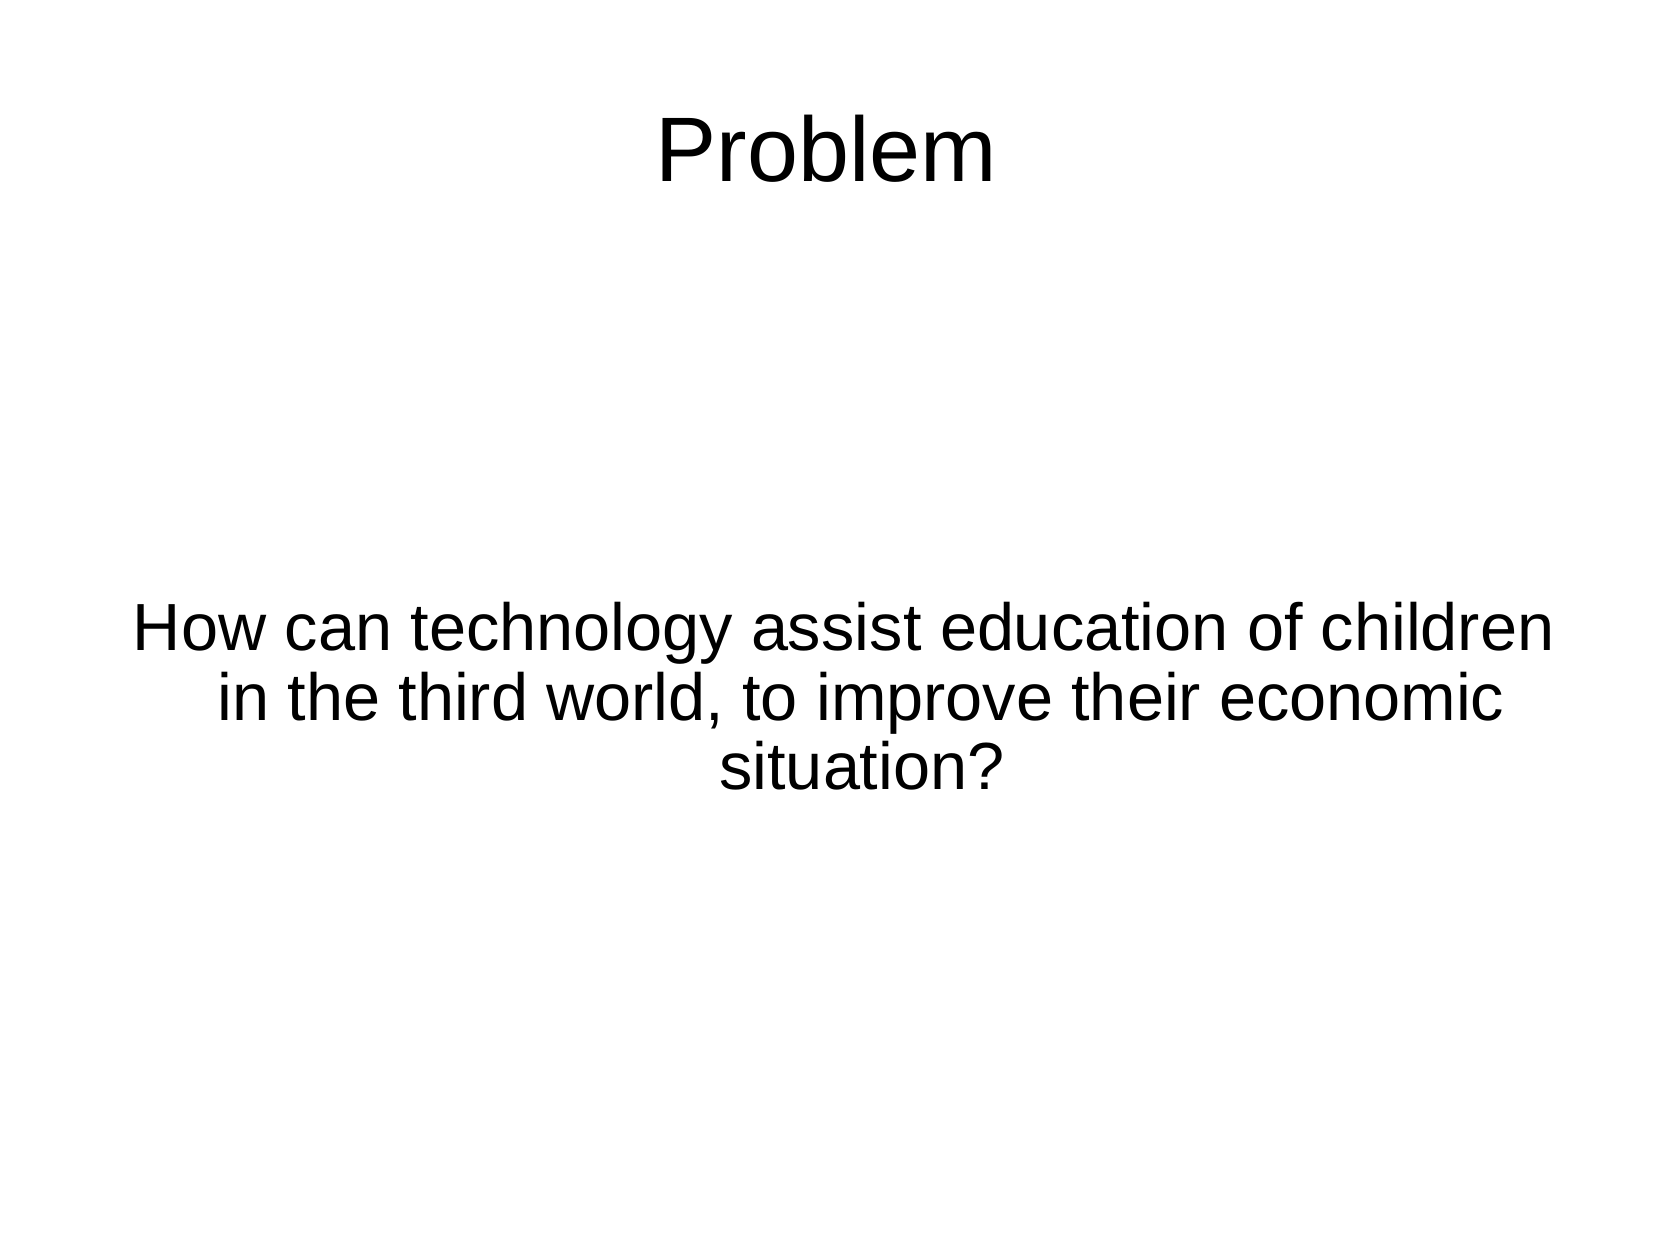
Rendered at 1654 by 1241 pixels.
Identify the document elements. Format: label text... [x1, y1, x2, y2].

subtitle How can technology assist education of children in the third world, to improve their economic situation? [82, 297, 1571, 1102]
title Problem [82, 56, 1571, 249]
